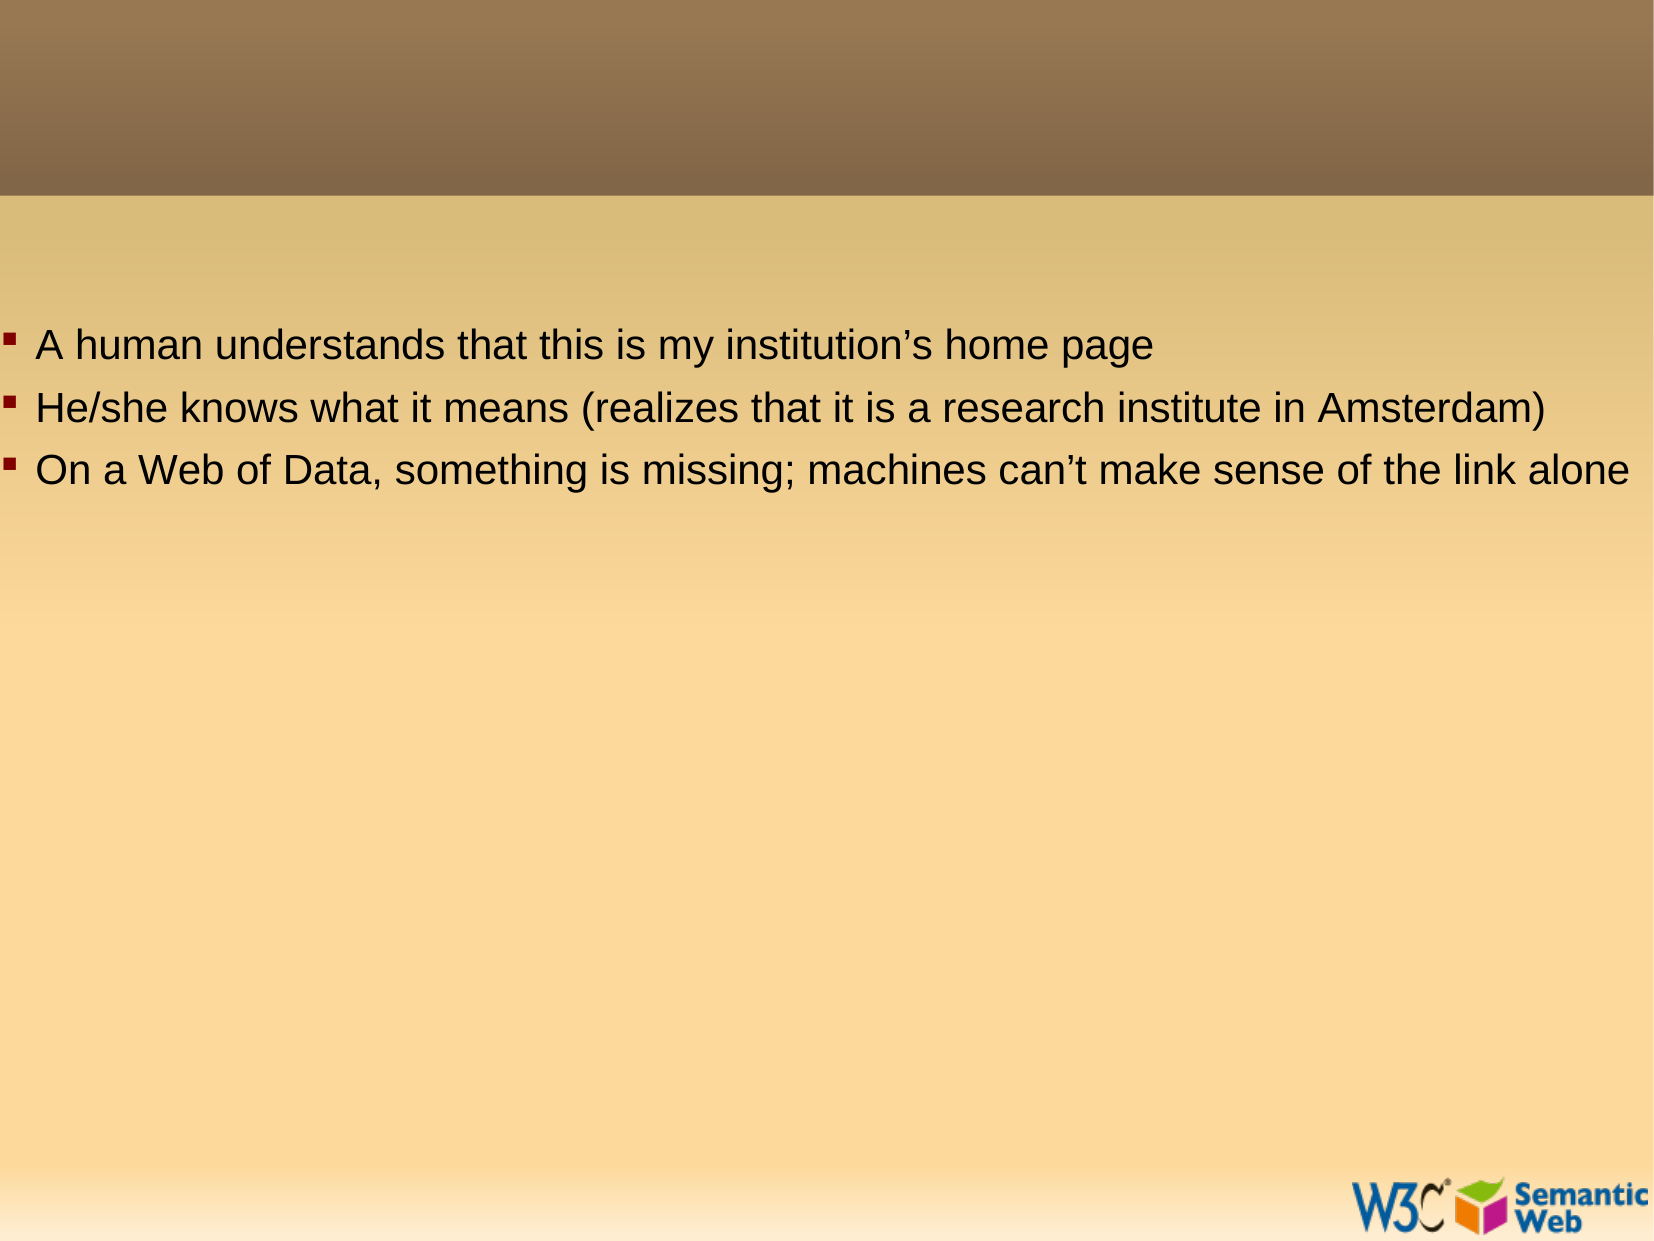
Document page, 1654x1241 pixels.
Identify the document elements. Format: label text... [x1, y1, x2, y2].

picture [0, 0, 1654, 320]
picture [0, 516, 1654, 1241]
list A human understands that this is my institution’s home page He/she knows what it means (realizes that it is a research institute in Amsterdam) On a Web of Data, something is missing; machines can’t make sense of the link alone [0, 320, 1654, 516]
